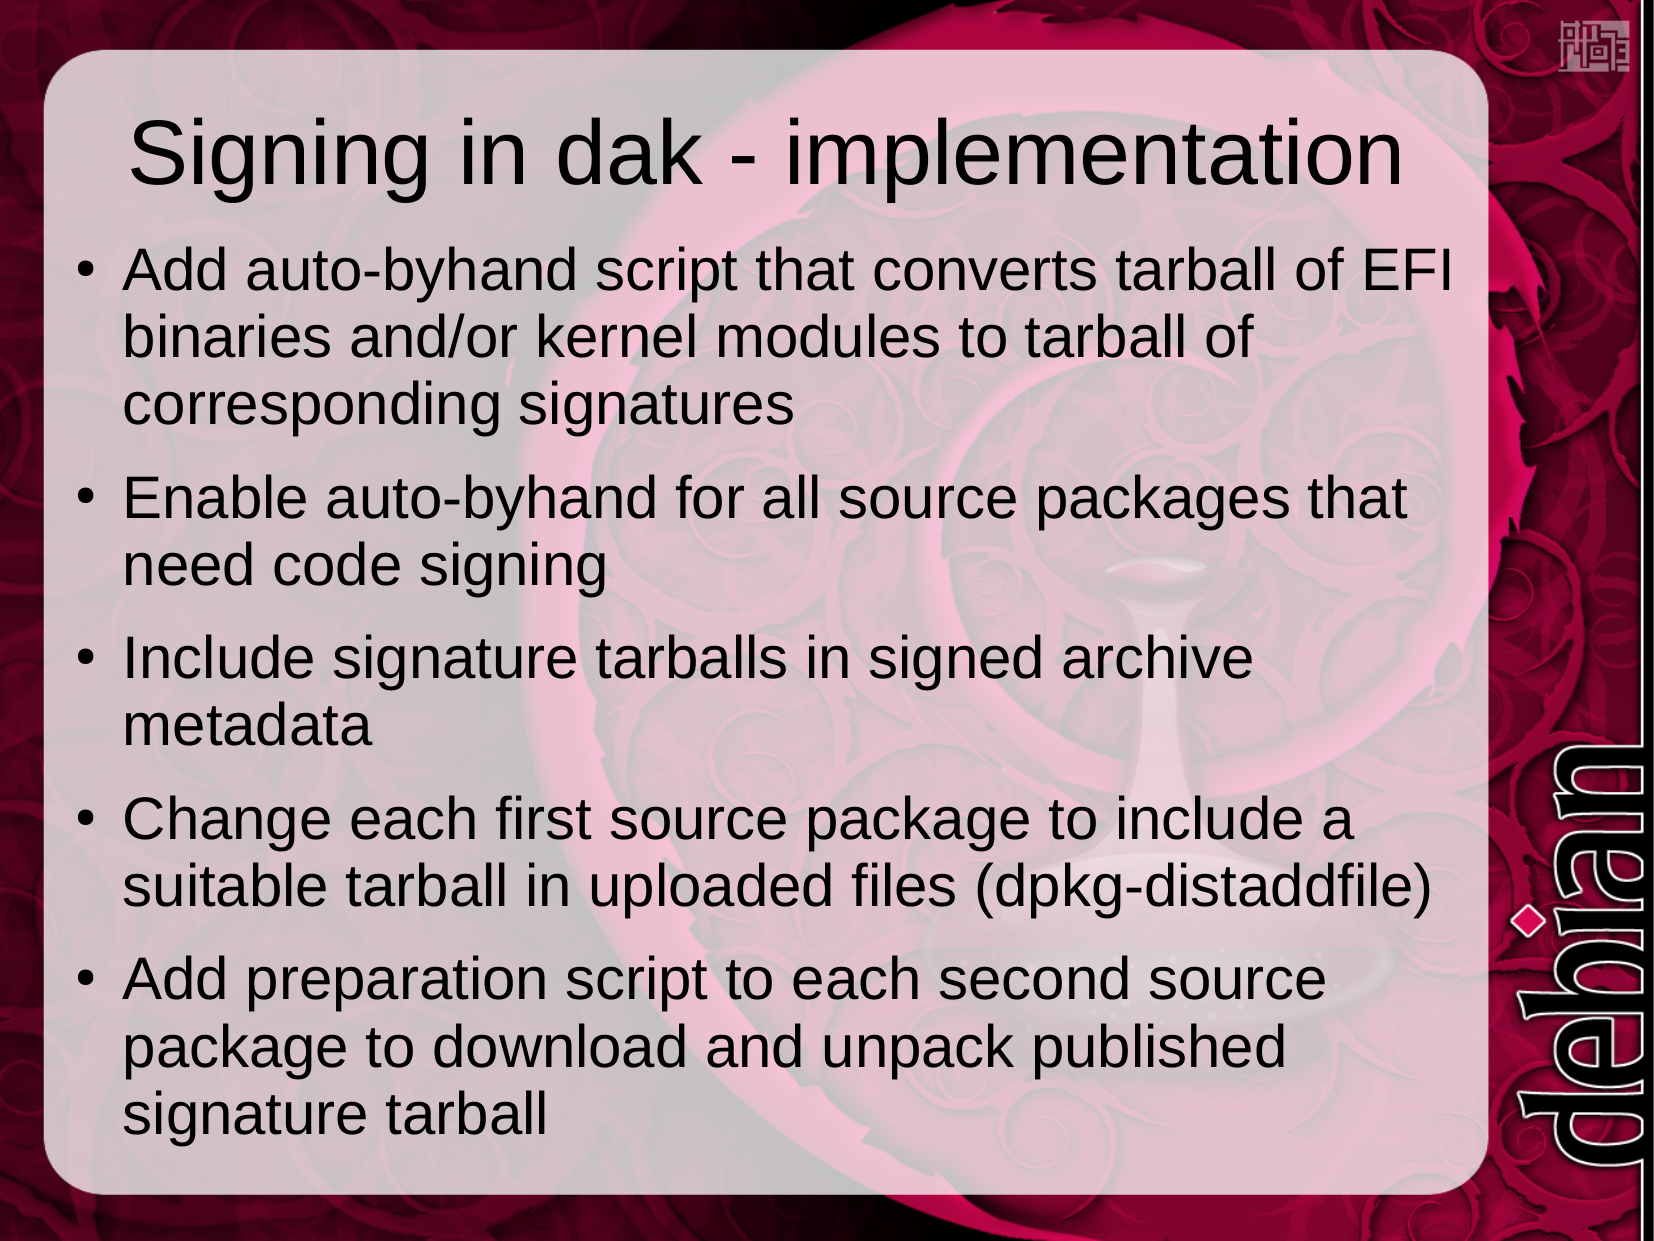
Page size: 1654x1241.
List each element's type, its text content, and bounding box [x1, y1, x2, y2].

title Signing in dak - implementation [59, 49, 1477, 236]
picture [0, 0, 1654, 1241]
list Add auto-byhand script that converts tarball of EFI binaries and/or kernel modules to tarball of corresponding signatures Enable auto-byhand for all source packages that need code signing Include signature tarballs in signed archive metadata Change each first source package to include a suitable tarball in uploaded files (dpkg-distaddfile) Add preparation script to each second source package to download and unpack published signature tarball [59, 236, 1477, 1152]
